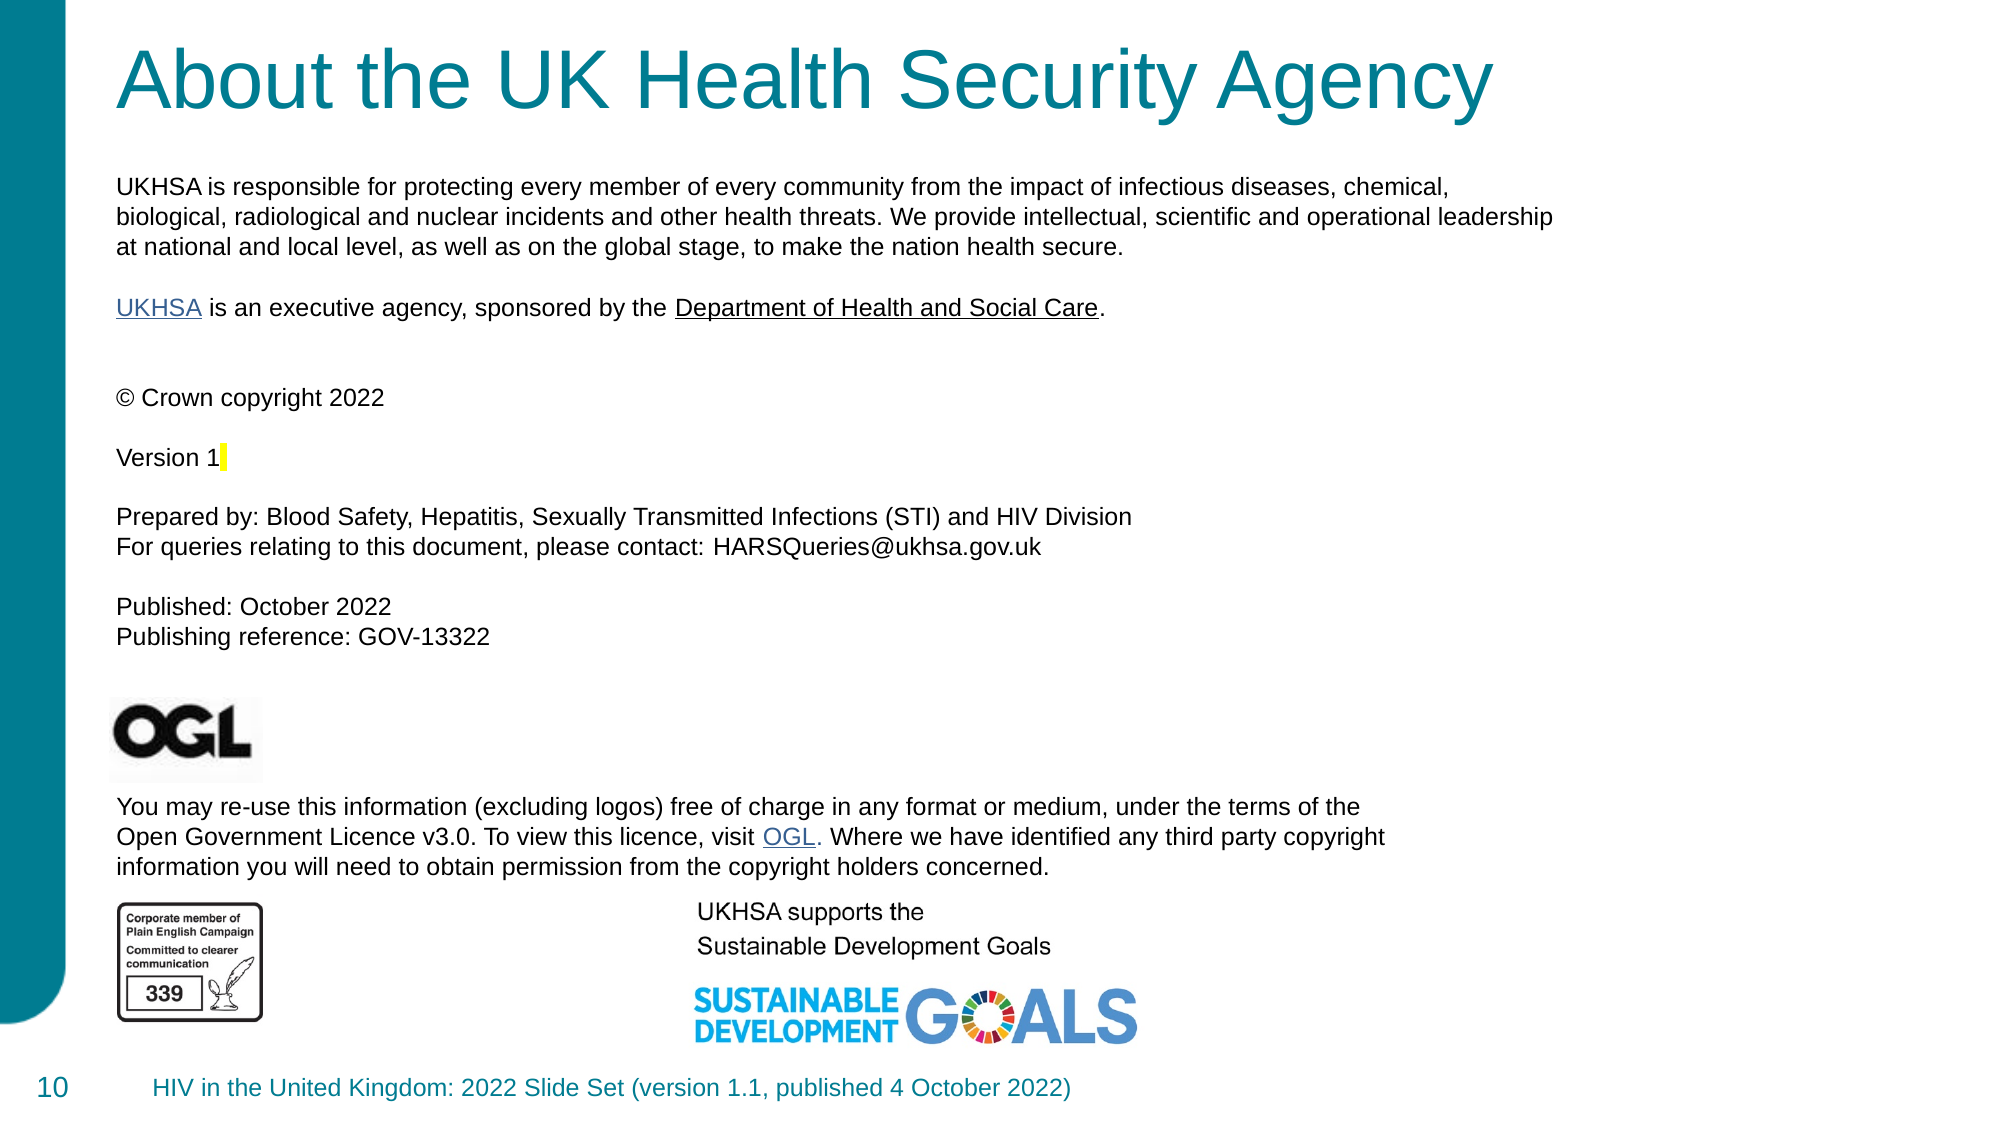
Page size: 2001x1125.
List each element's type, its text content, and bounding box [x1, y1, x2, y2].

text_box UKHSA is responsible for protecting every member of every community from the impact of infectious diseases, chemical, biological, radiological and nuclear incidents and other health threats. We provide intellectual, scientific and operational leadership at national and local level, as well as on the global stage, to make the nation health secure. UKHSA is an executive agency, sponsored by the Department of Health and Social Care. © Crown copyright 2022 Version 1 Prepared by: Blood Safety, Hepatitis, Sexually Transmitted Infections (STI) and HIV Division For queries relating to this document, please contact: HARSQueries@ukhsa.gov.uk Published: October 2022 Publishing reference: GOV-13322 [101, 163, 1573, 703]
text_box HIV in the United Kingdom: 2022 Slide Set (version 1.1, published 4 October 2022) [137, 1056, 1780, 1116]
picture [109, 883, 1153, 1059]
text_box [21, 1056, 120, 1117]
text_box You may re-use this information (excluding logos) free of charge in any format or medium, under the terms of the Open Government Licence v3.0. To view this licence, visit OGL. Where we have identified any third party copyright information you will need to obtain permission from the copyright holders concerned. [101, 783, 1411, 888]
title About the UK Health Security Agency [101, 29, 1926, 159]
picture [109, 703, 263, 783]
